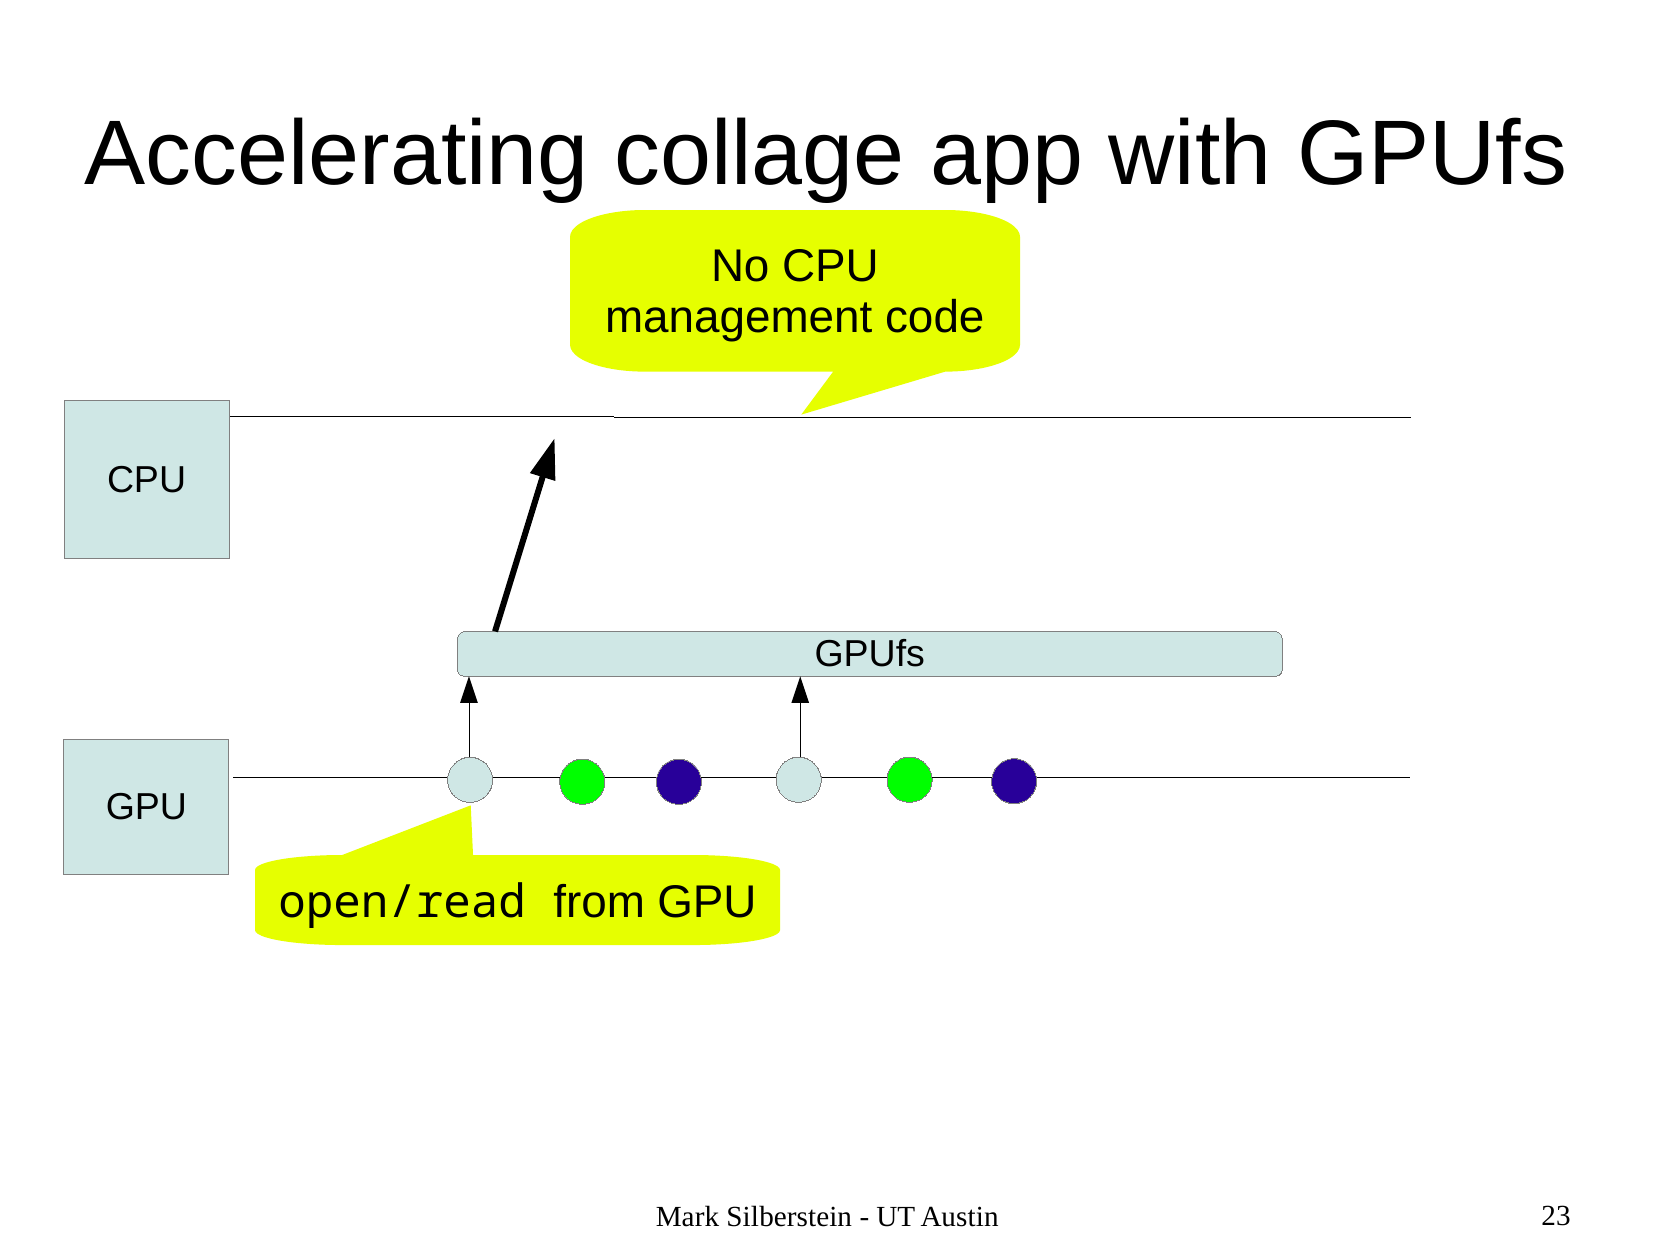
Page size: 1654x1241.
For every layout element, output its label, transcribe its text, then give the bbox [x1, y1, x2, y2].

text_box GPUfs [457, 631, 1283, 677]
text_box open/read from GPU [255, 805, 781, 946]
text_box [776, 757, 822, 803]
text_box [559, 759, 605, 805]
text_box [447, 757, 493, 803]
text_box CPU [64, 400, 230, 559]
text_box [991, 758, 1037, 804]
text_box [887, 757, 933, 803]
text_box [656, 759, 702, 805]
text_box GPU [63, 739, 229, 875]
text_box No CPU management code [570, 210, 1021, 415]
title Accelerating collage app with GPUfs [82, 49, 1571, 257]
